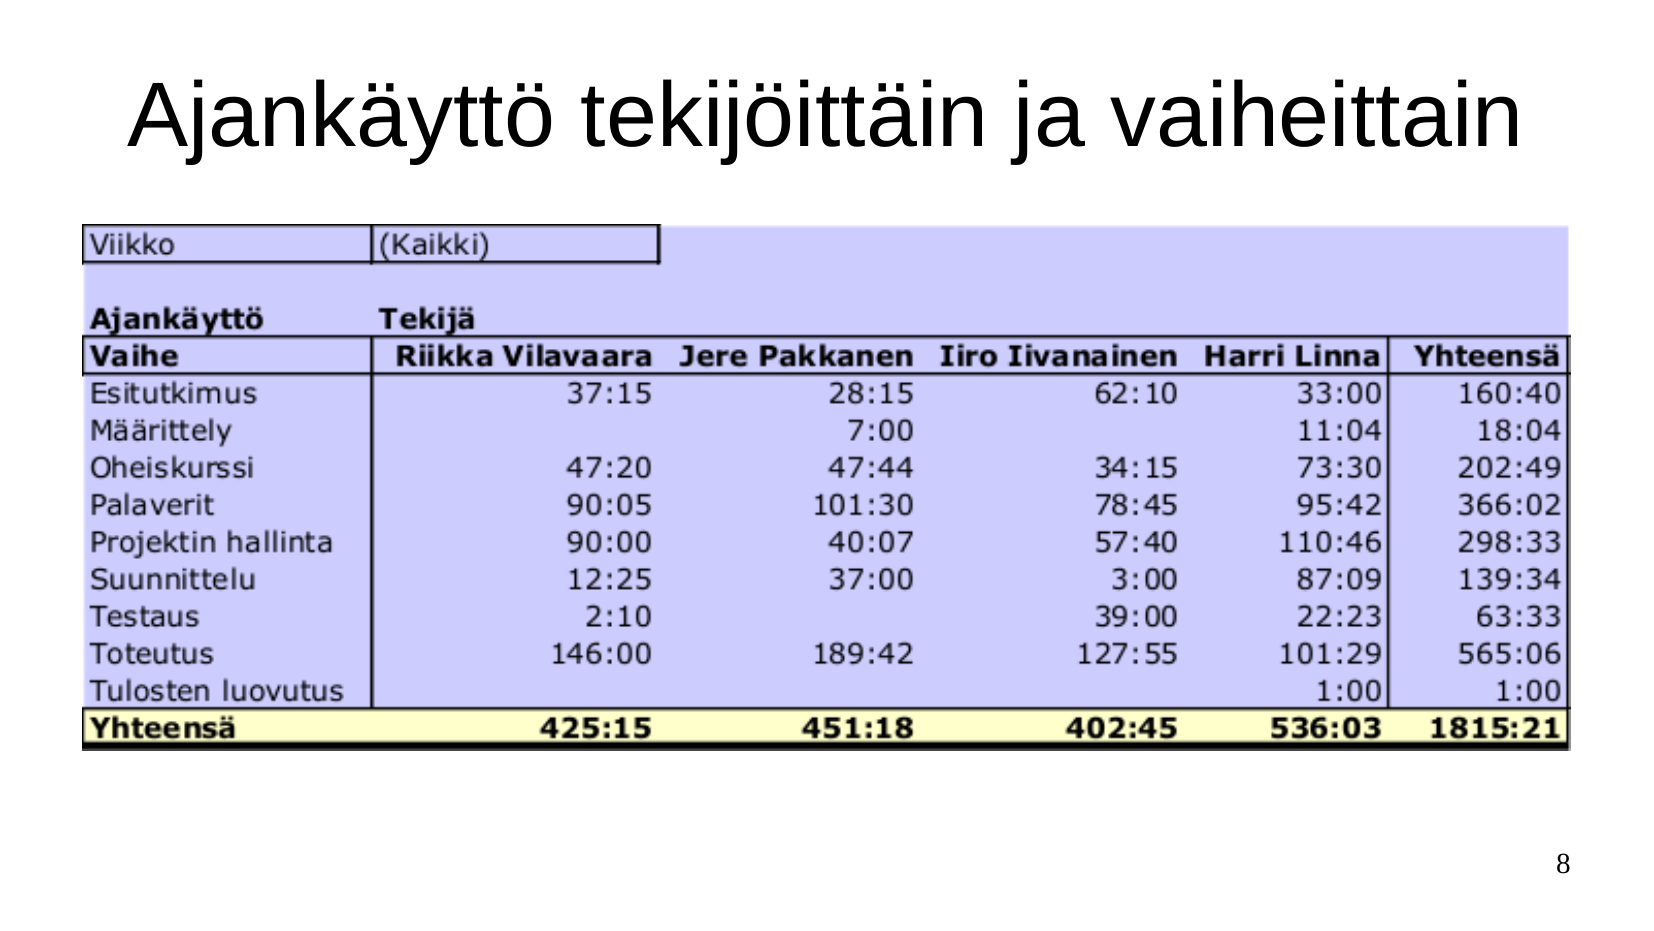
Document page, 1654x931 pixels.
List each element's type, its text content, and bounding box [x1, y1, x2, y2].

picture [82, 224, 1571, 751]
title Ajankäyttö tekijöittäin ja vaiheittain [82, 37, 1571, 193]
